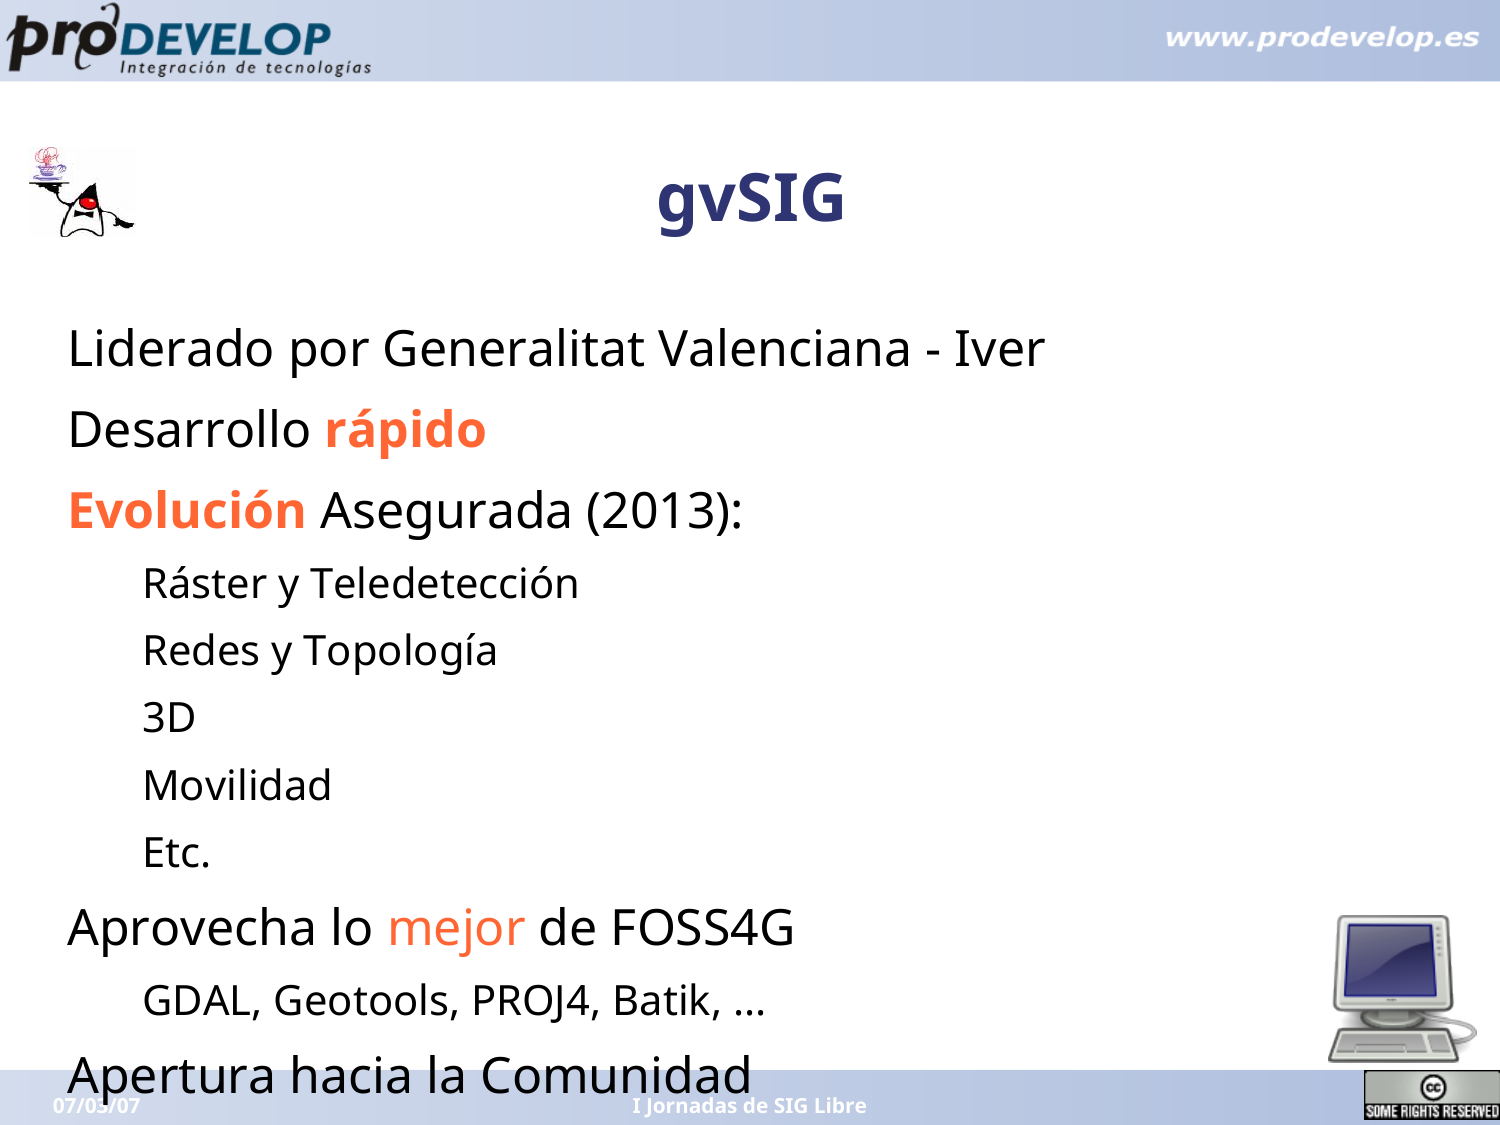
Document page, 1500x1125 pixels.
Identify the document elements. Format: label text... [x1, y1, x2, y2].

list Liderado por Generalitat Valenciana - Iver Desarrollo rápido Evolución Asegurada (2013): Ráster y Teledetección Redes y Topología 3D Movilidad Etc. Aprovecha lo mejor de FOSS4G GDAL, Geotools, PROJ4, Batik, ... Apertura hacia la Comunidad Prodevelop, ITI, SEXTANTE, IDR, IRSTV, ... [67, 313, 1418, 1051]
title gvSIG [76, 109, 1427, 282]
picture [0, 0, 1500, 1125]
